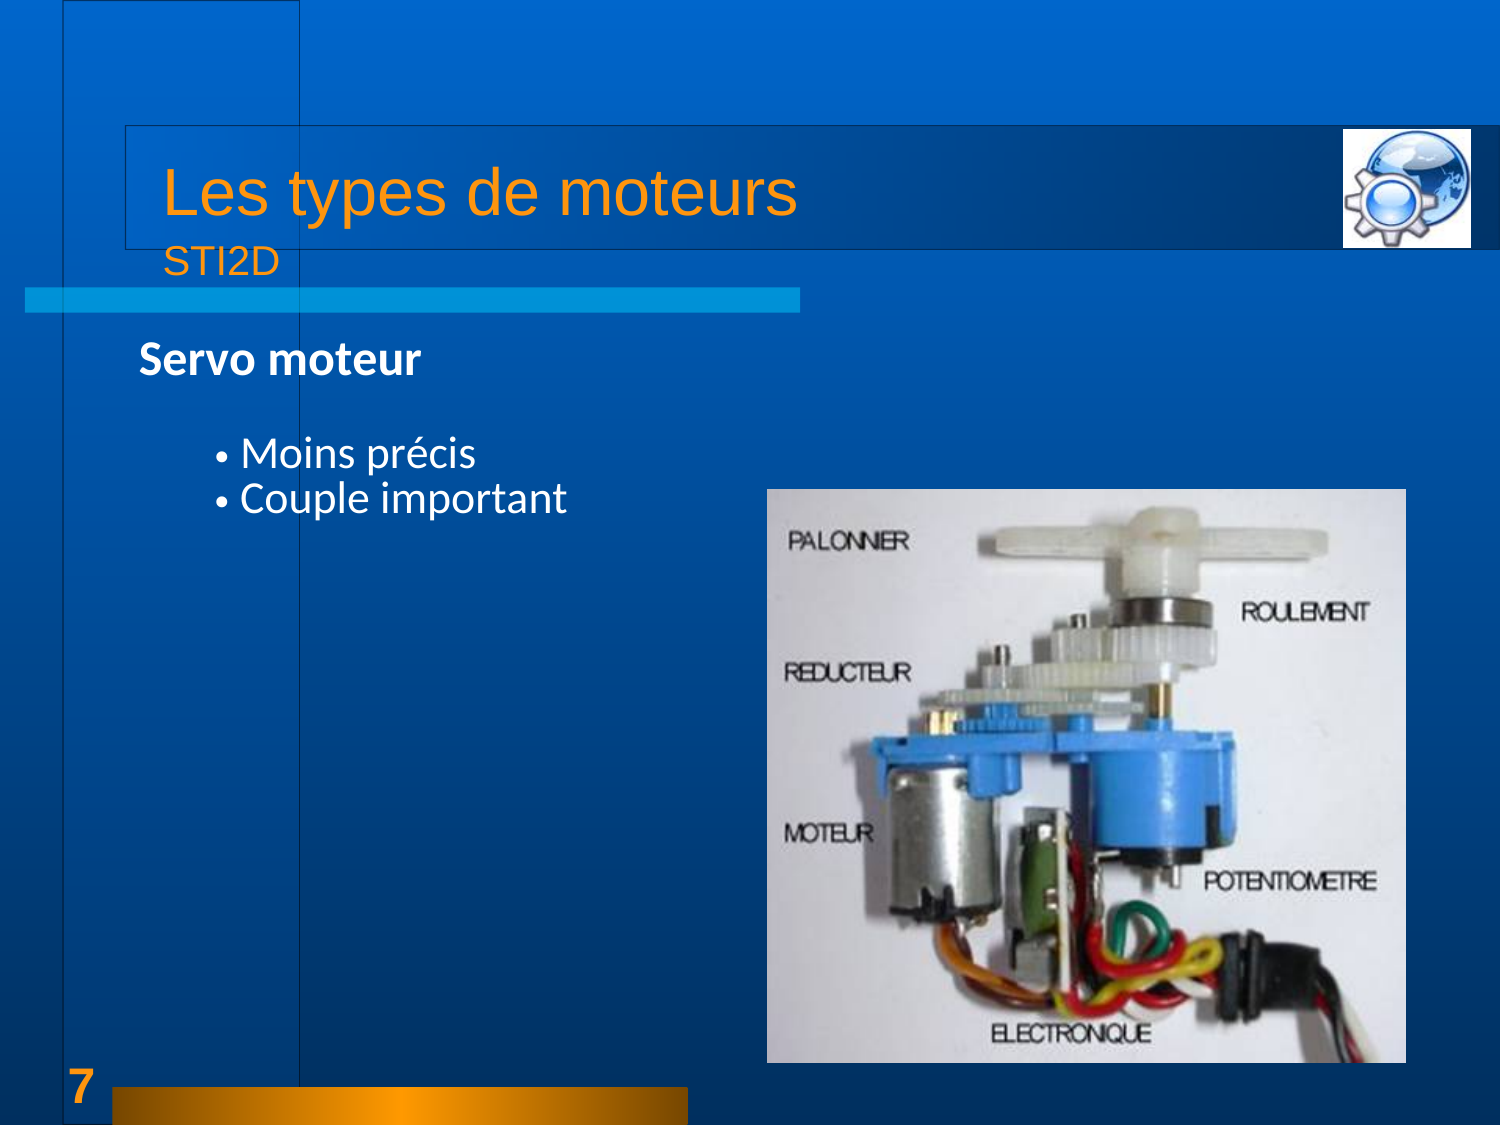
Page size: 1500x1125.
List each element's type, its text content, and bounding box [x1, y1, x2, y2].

text_box Servo moteur Moins précis Couple important [124, 330, 857, 742]
picture [1343, 129, 1471, 248]
picture [767, 489, 1406, 1063]
